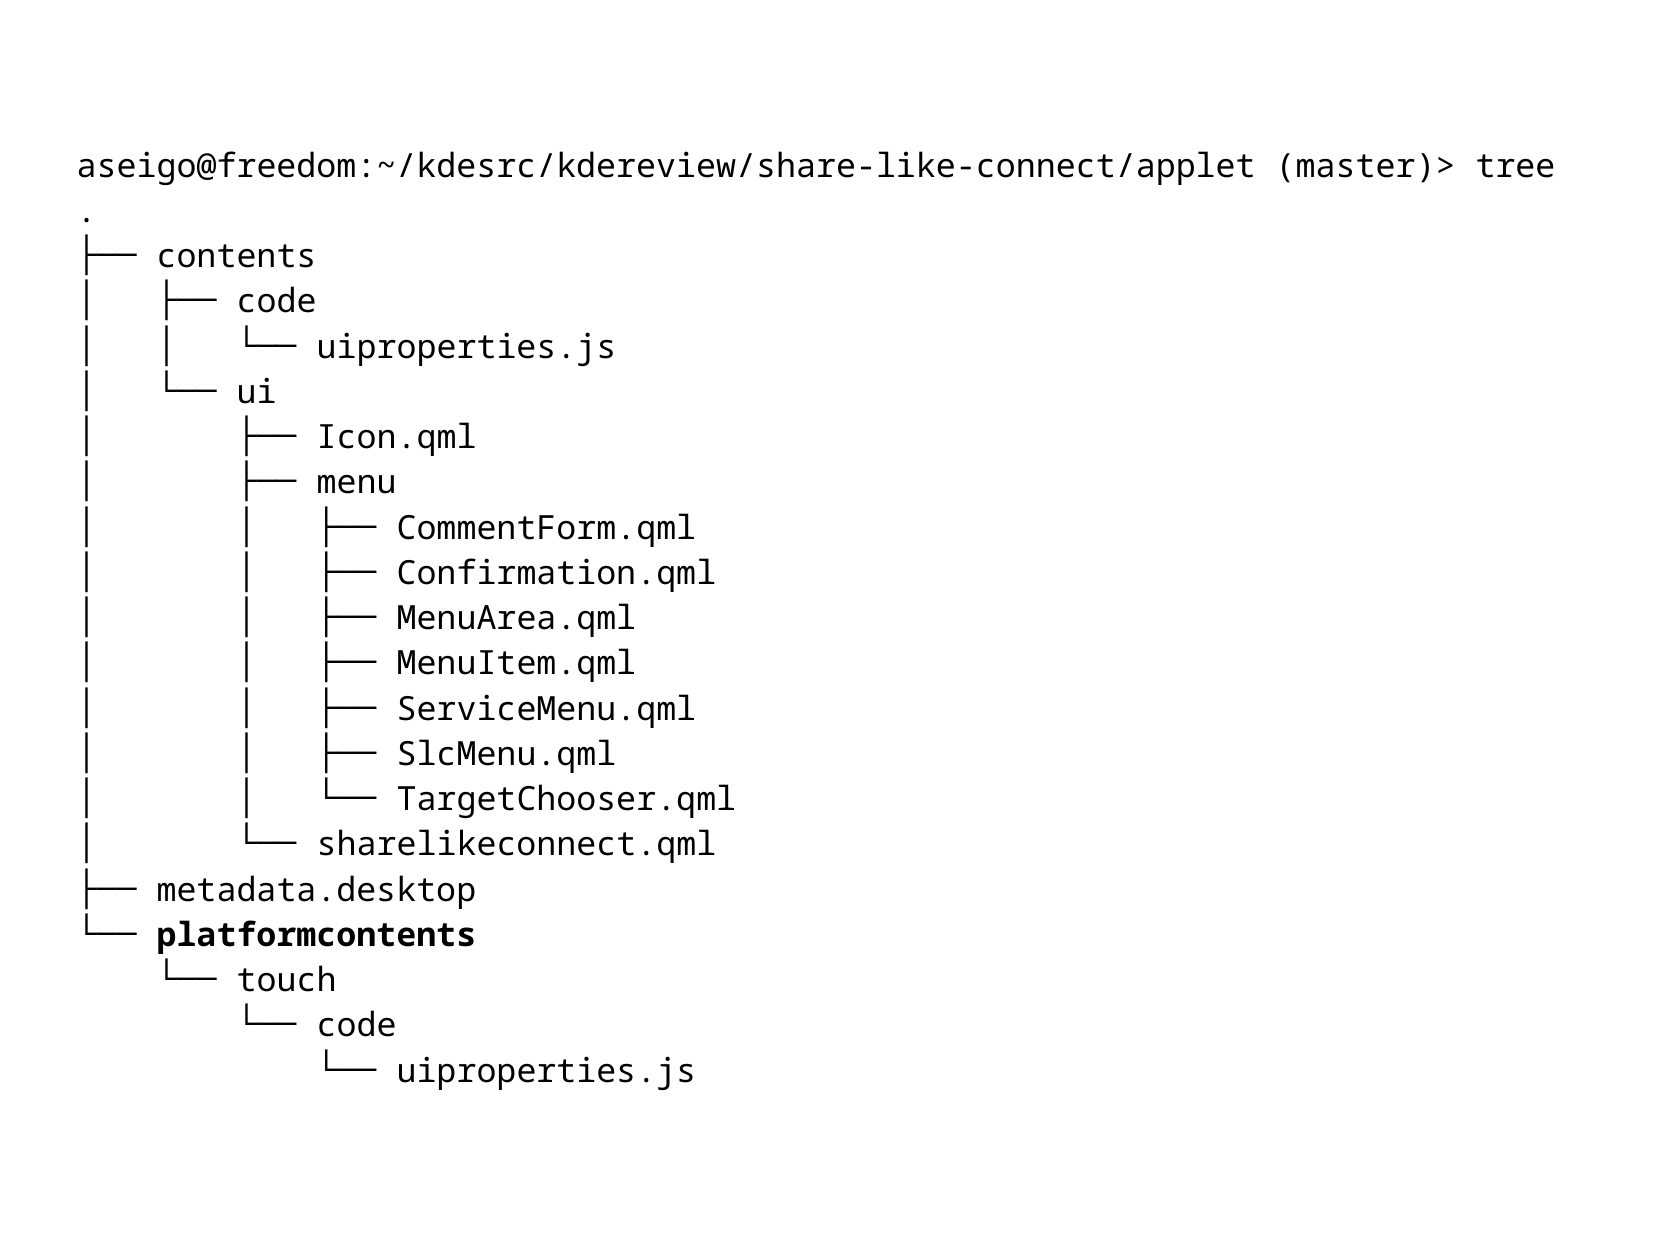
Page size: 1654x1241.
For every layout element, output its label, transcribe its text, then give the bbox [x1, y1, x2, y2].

text_box aseigo@freedom:~/kdesrc/kdereview/share-like-connect/applet (master)> tree . ├── contents │ ├── code │ │ └── uiproperties.js │ └── ui │ ├── Icon.qml │ ├── menu │ │ ├── CommentForm.qml │ │ ├── Confirmation.qml │ │ ├── MenuArea.qml │ │ ├── MenuItem.qml │ │ ├── ServiceMenu.qml │ │ ├── SlcMenu.qml │ │ └── TargetChooser.qml │ └── sharelikeconnect.qml ├── metadata.desktop └── platformcontents └── touch └── code └── uiproperties.js [61, 134, 1572, 966]
